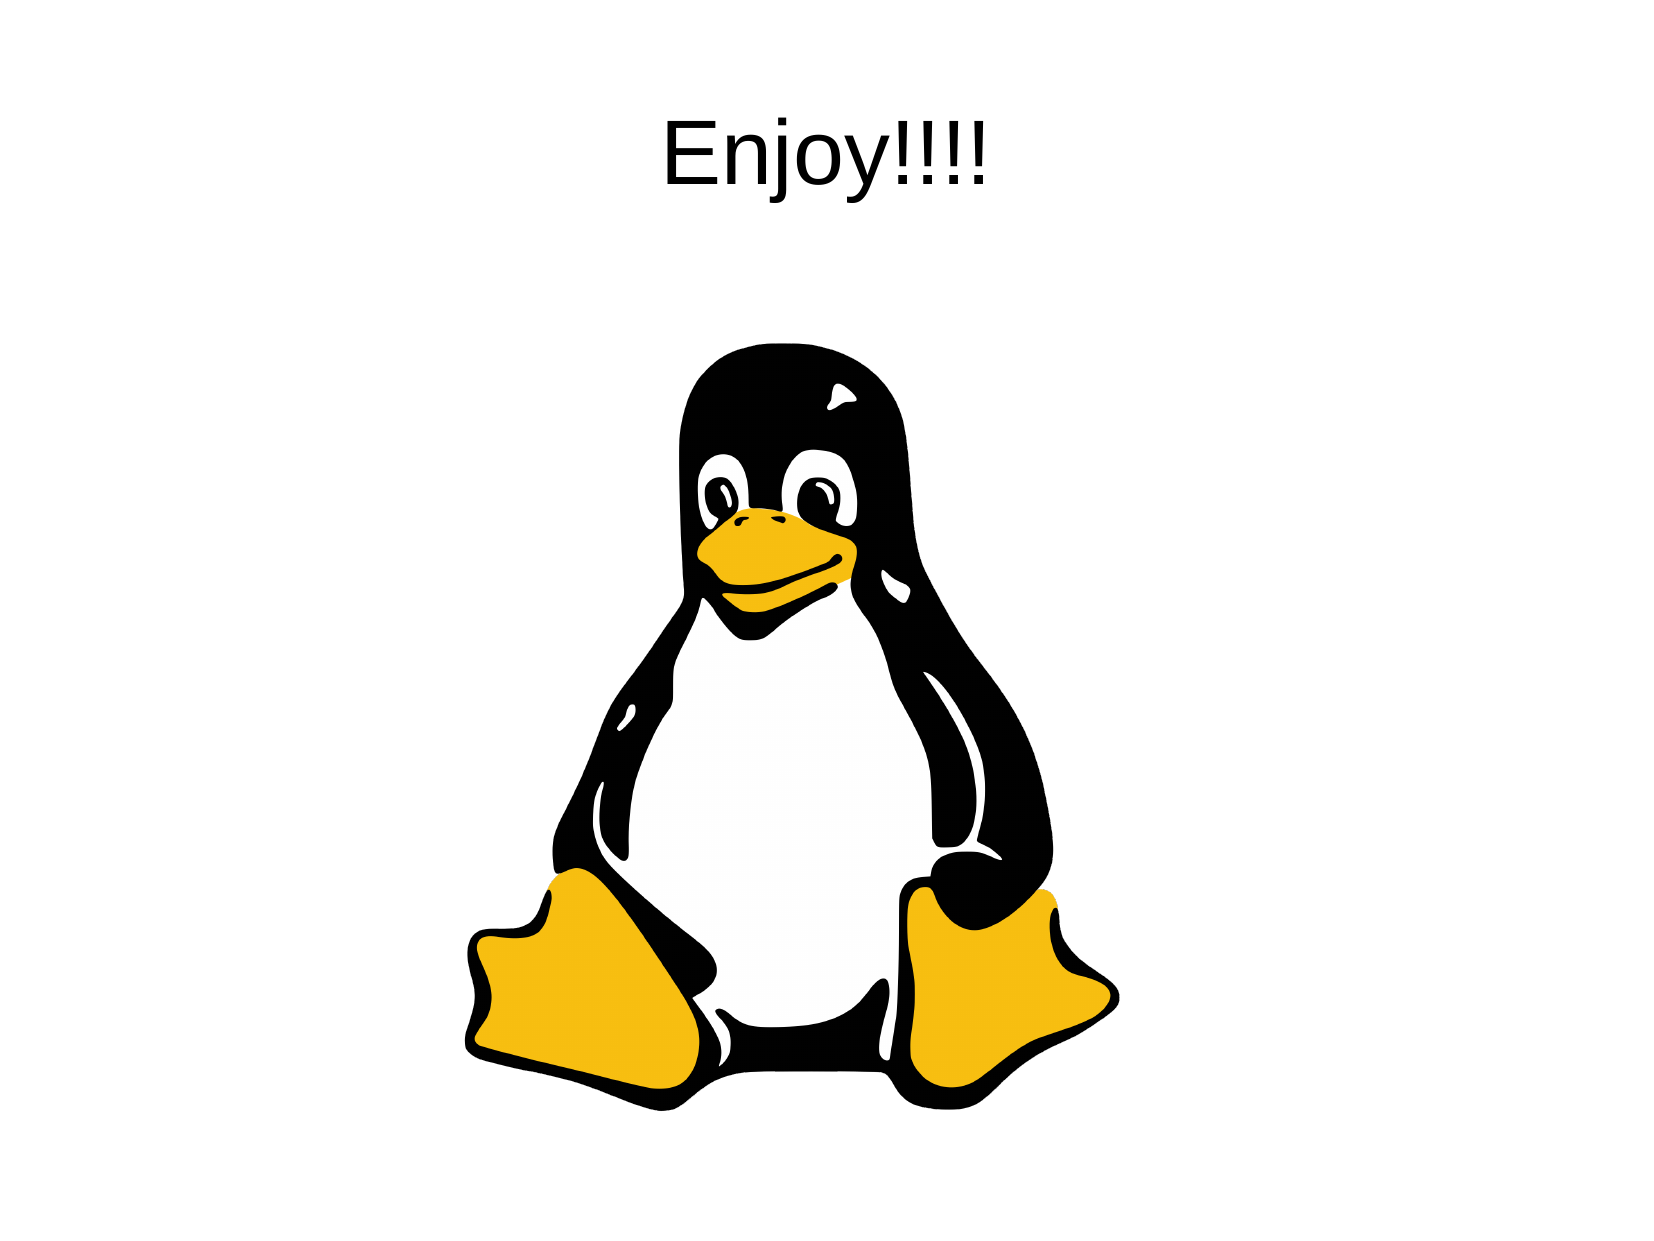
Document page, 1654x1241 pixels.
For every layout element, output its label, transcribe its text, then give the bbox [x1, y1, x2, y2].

picture [401, 271, 1183, 1183]
title Enjoy!!!! [82, 49, 1571, 257]
